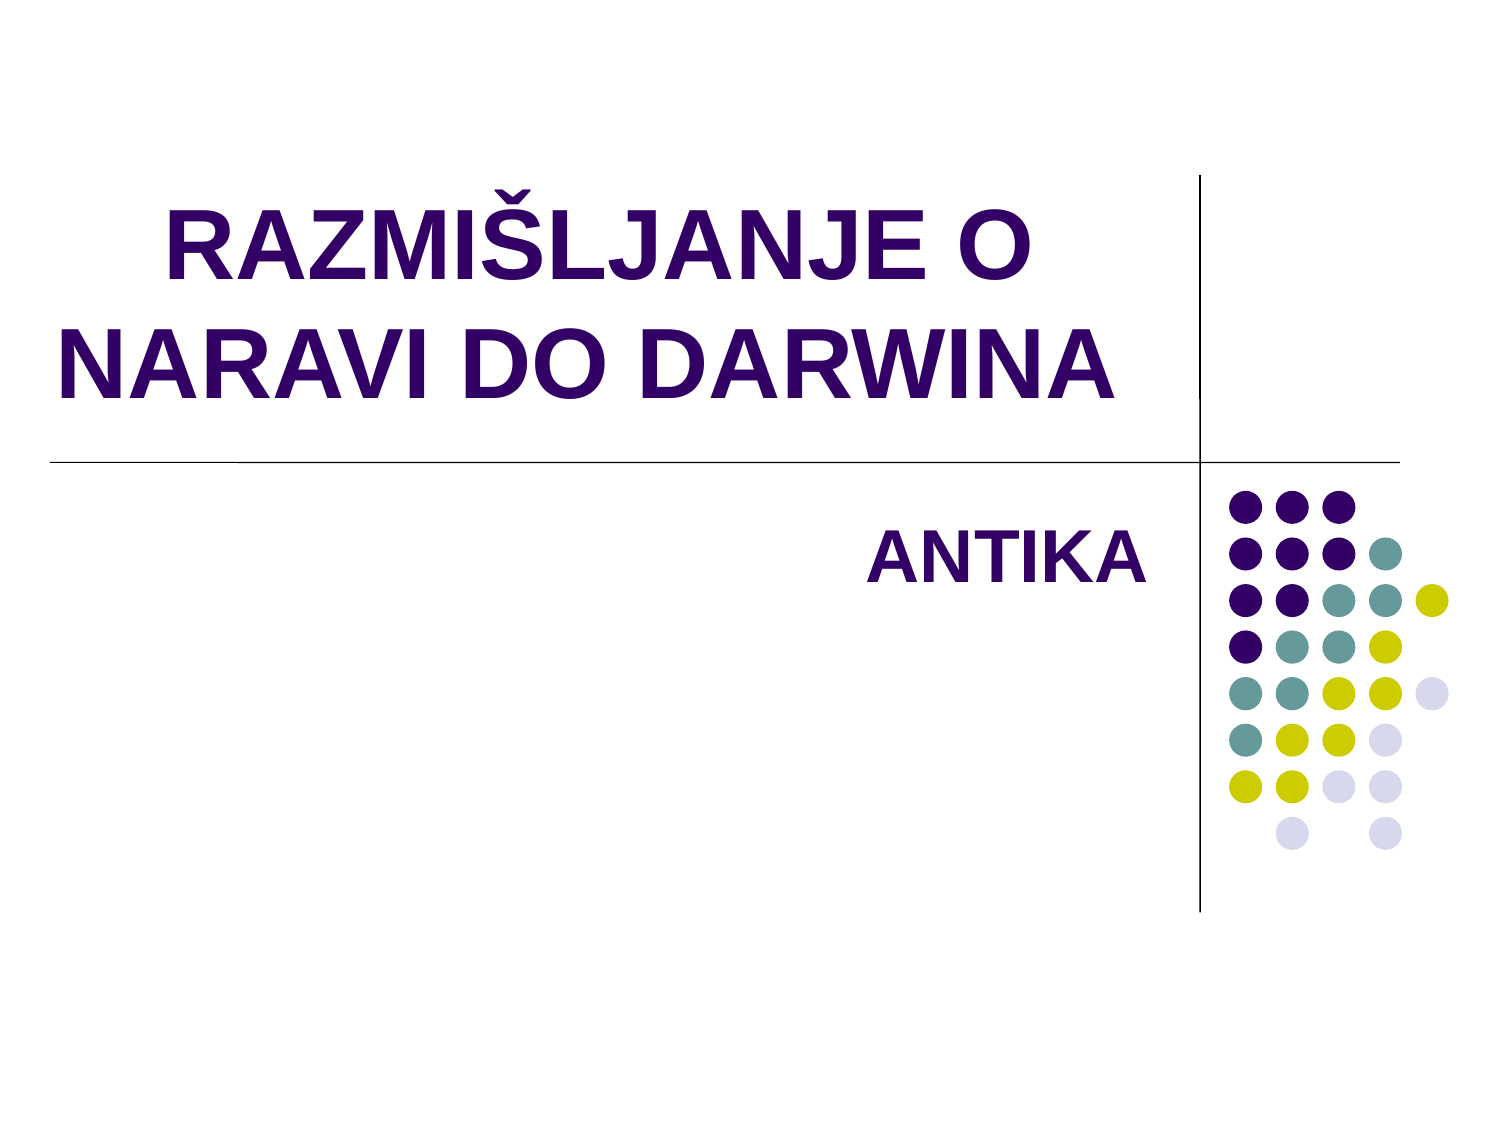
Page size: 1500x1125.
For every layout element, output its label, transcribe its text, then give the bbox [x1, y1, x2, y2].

title RAZMIŠLJANJE O NARAVI DO DARWINA [0, 76, 1199, 427]
subtitle ANTIKA [139, 500, 1165, 888]
